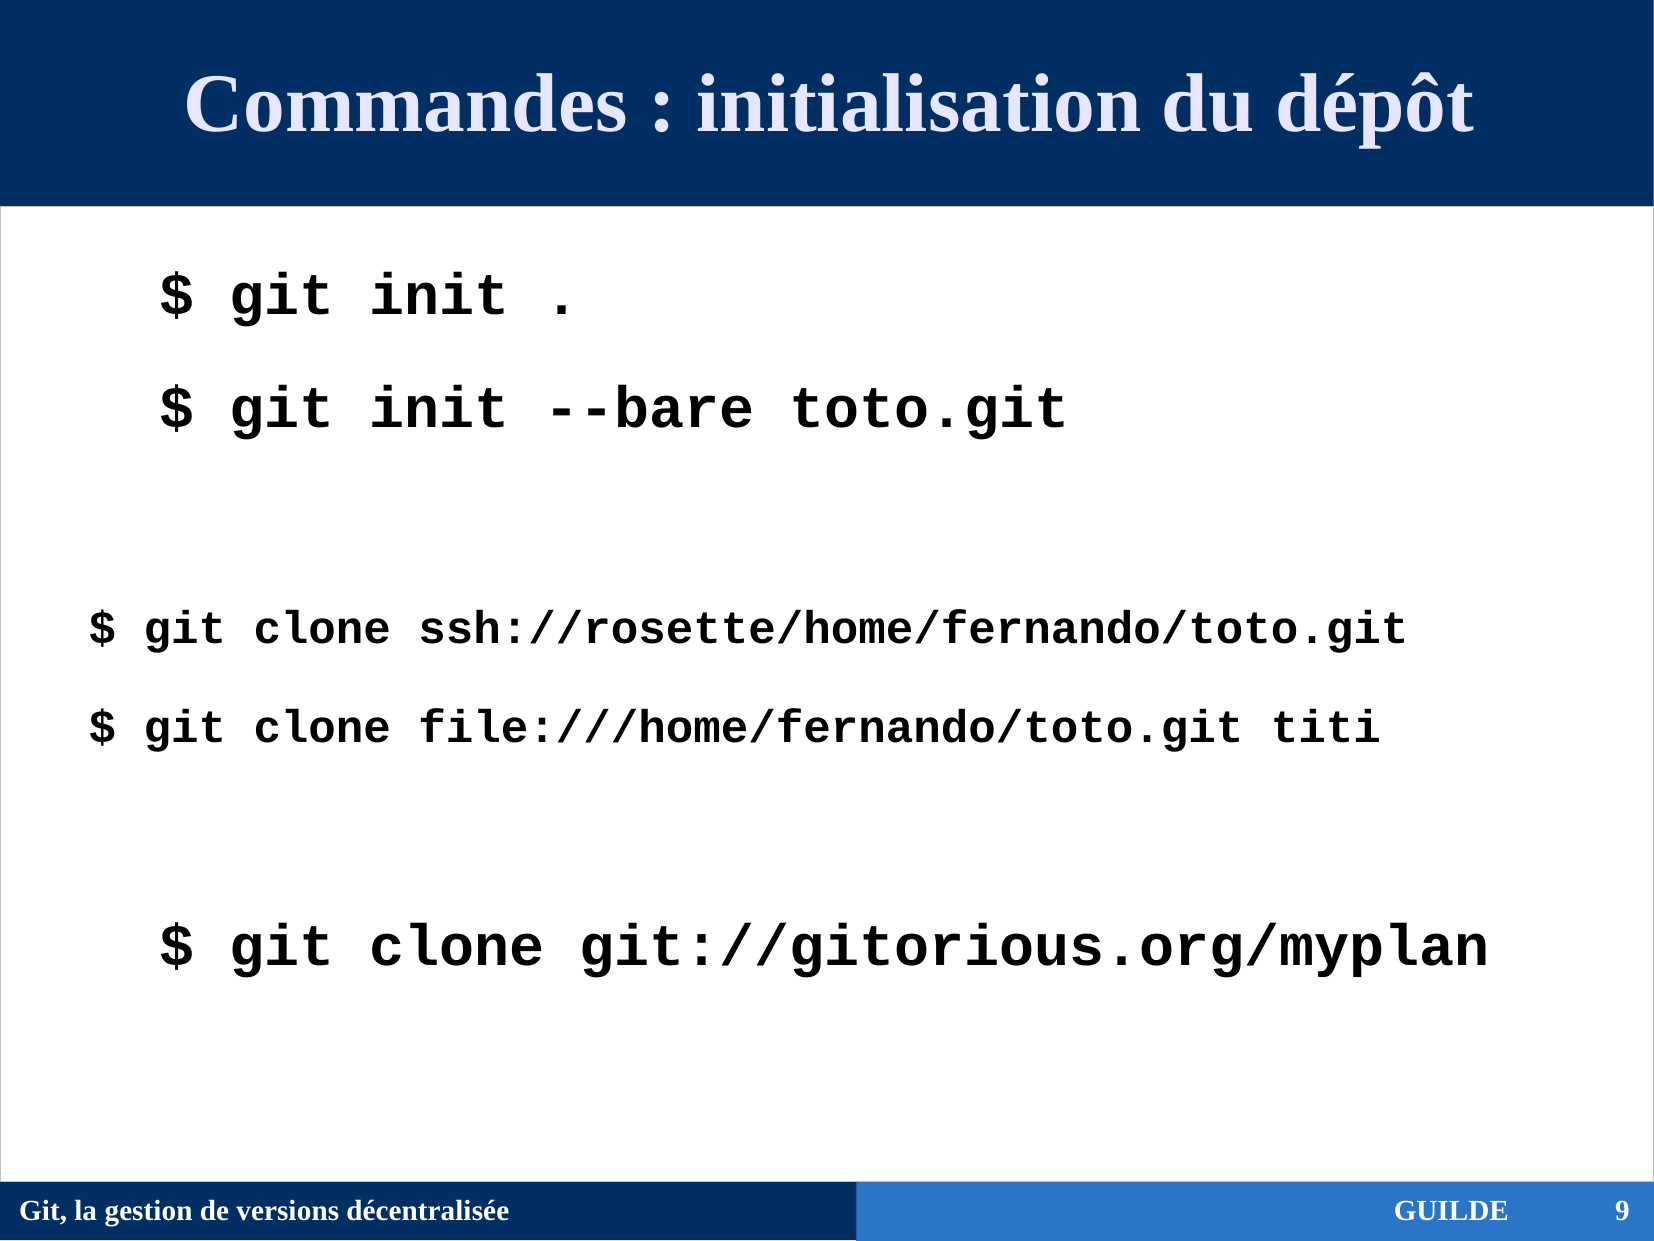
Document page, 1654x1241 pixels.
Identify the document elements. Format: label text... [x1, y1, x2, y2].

list $ git init . $ git init --bare toto.git $ git clone ssh://rosette/home/fernando/toto.git $ git clone file:///home/fernando/toto.git titi $ git clone git://gitorious.org/myplan [88, 265, 1595, 1152]
title Commandes : initialisation du dépôt [123, 0, 1536, 208]
